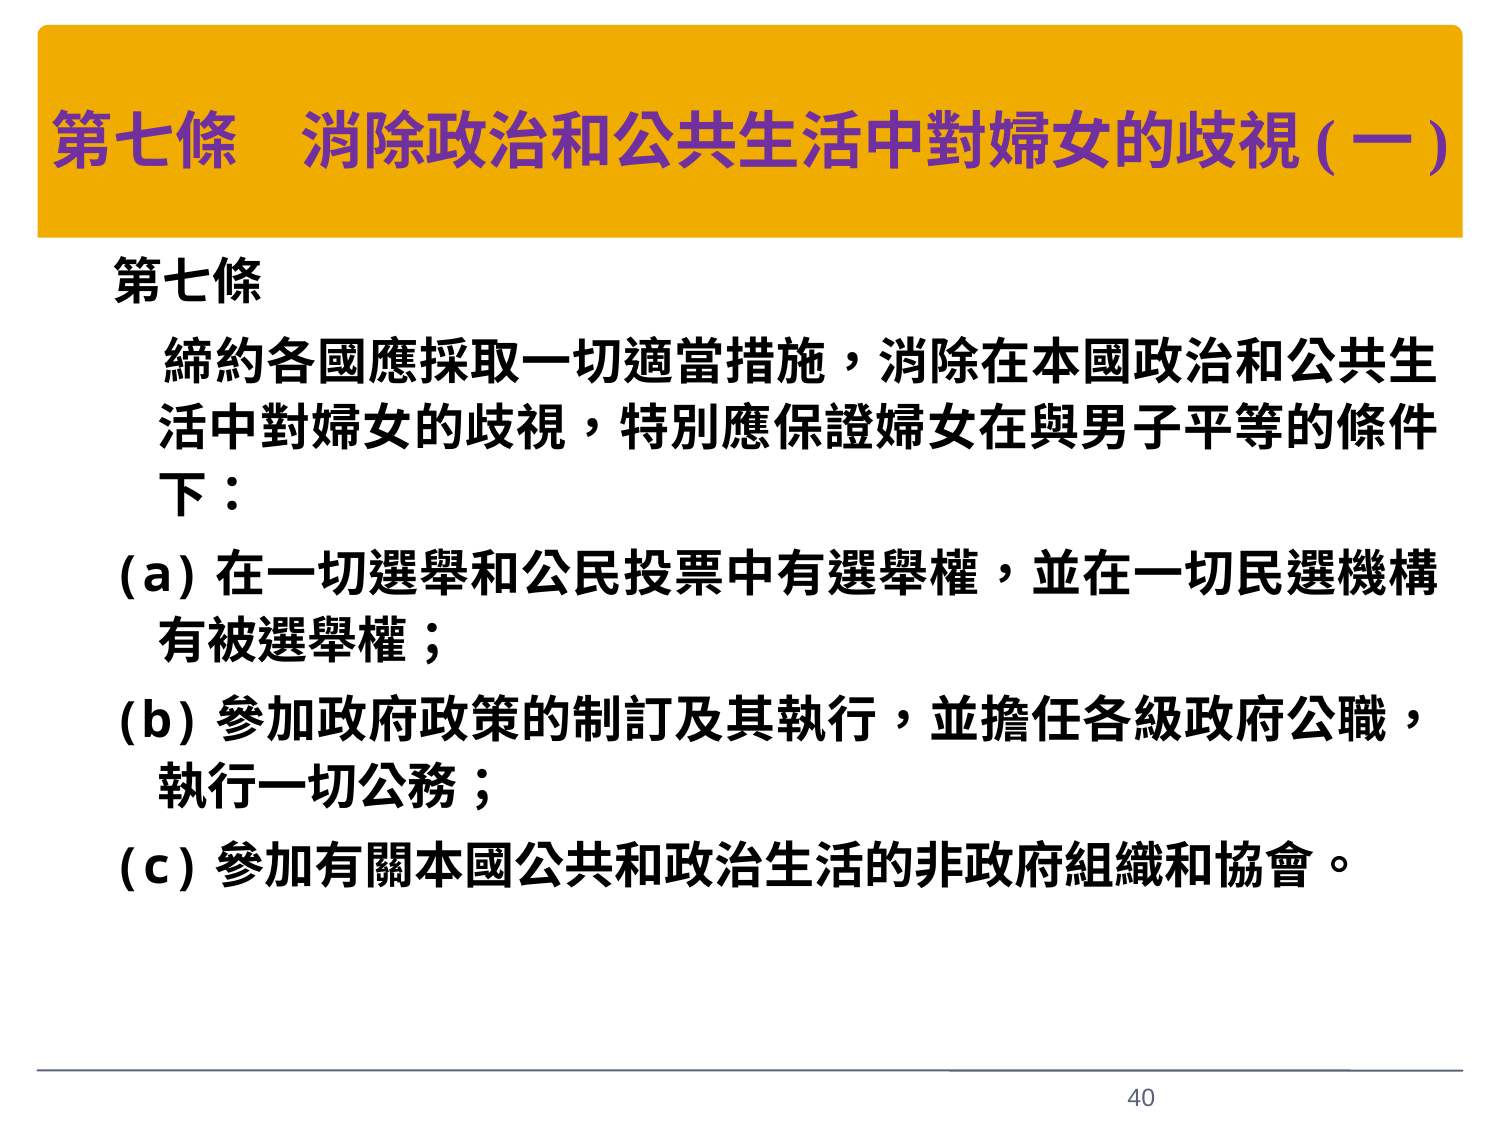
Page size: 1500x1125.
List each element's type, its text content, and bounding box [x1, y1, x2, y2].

text_box <編號> [1112, 1069, 1463, 1123]
title 第七條 消除政治和公共生活中對婦女的歧視(一) [29, 45, 1471, 233]
list 第七條 締約各國應採取一切適當措施，消除在本國政治和公共生活中對婦女的歧視，特別應保證婦女在與男子平等的條件下： (a)在一切選舉和公民投票中有選舉權，並在一切民選機構有被選舉權； (b)參加政府政策的制訂及其執行，並擔任各級政府公職，執行一切公務； (c)參加有關本國公共和政治生活的非政府組織和協會。 [53, 235, 1454, 1024]
